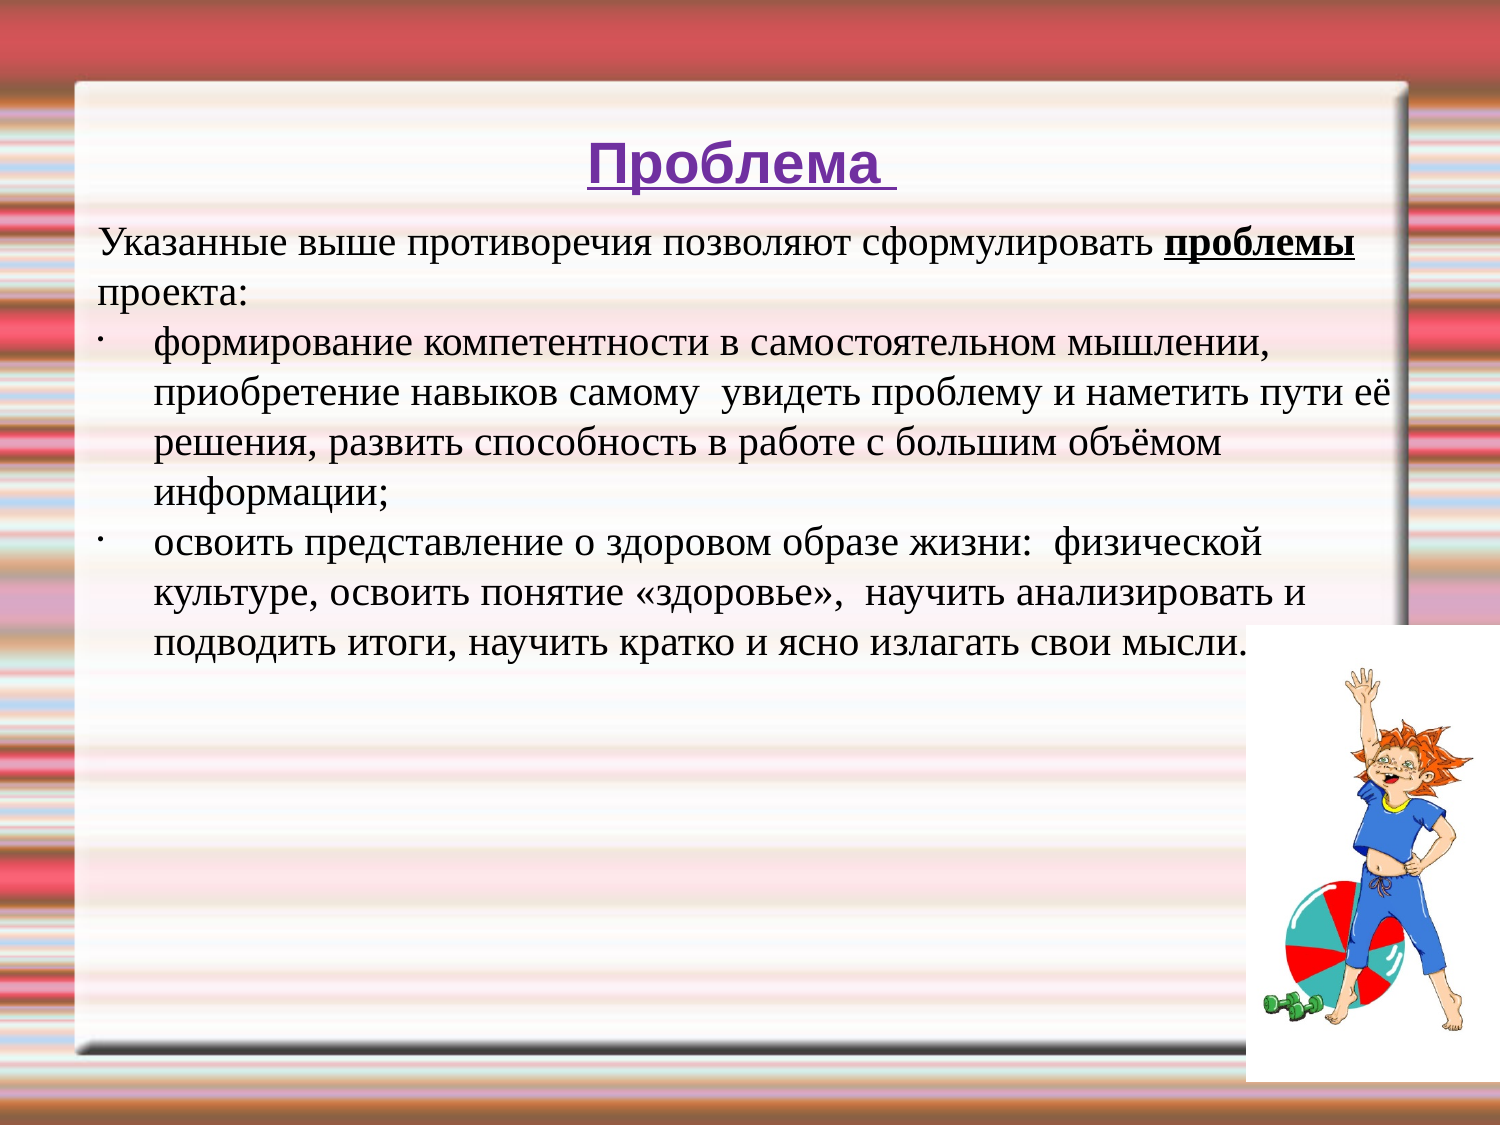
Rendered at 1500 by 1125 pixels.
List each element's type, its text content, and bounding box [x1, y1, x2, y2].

picture [0, 0, 1500, 1125]
title Проблема [67, 118, 1418, 251]
text_box Указанные выше противоречия позволяют сформулировать проблемы проекта: формирование компетентности в самостоятельном мышлении, приобретение навыков самому увидеть проблему и наметить пути её решения, развить способность в работе с большим объёмом информации; освоить представление о здоровом образе жизни: физической культуре, освоить понятие «здоровье», научить анализировать и подводить итоги, научить кратко и ясно излагать свои мысли. [82, 251, 1418, 722]
